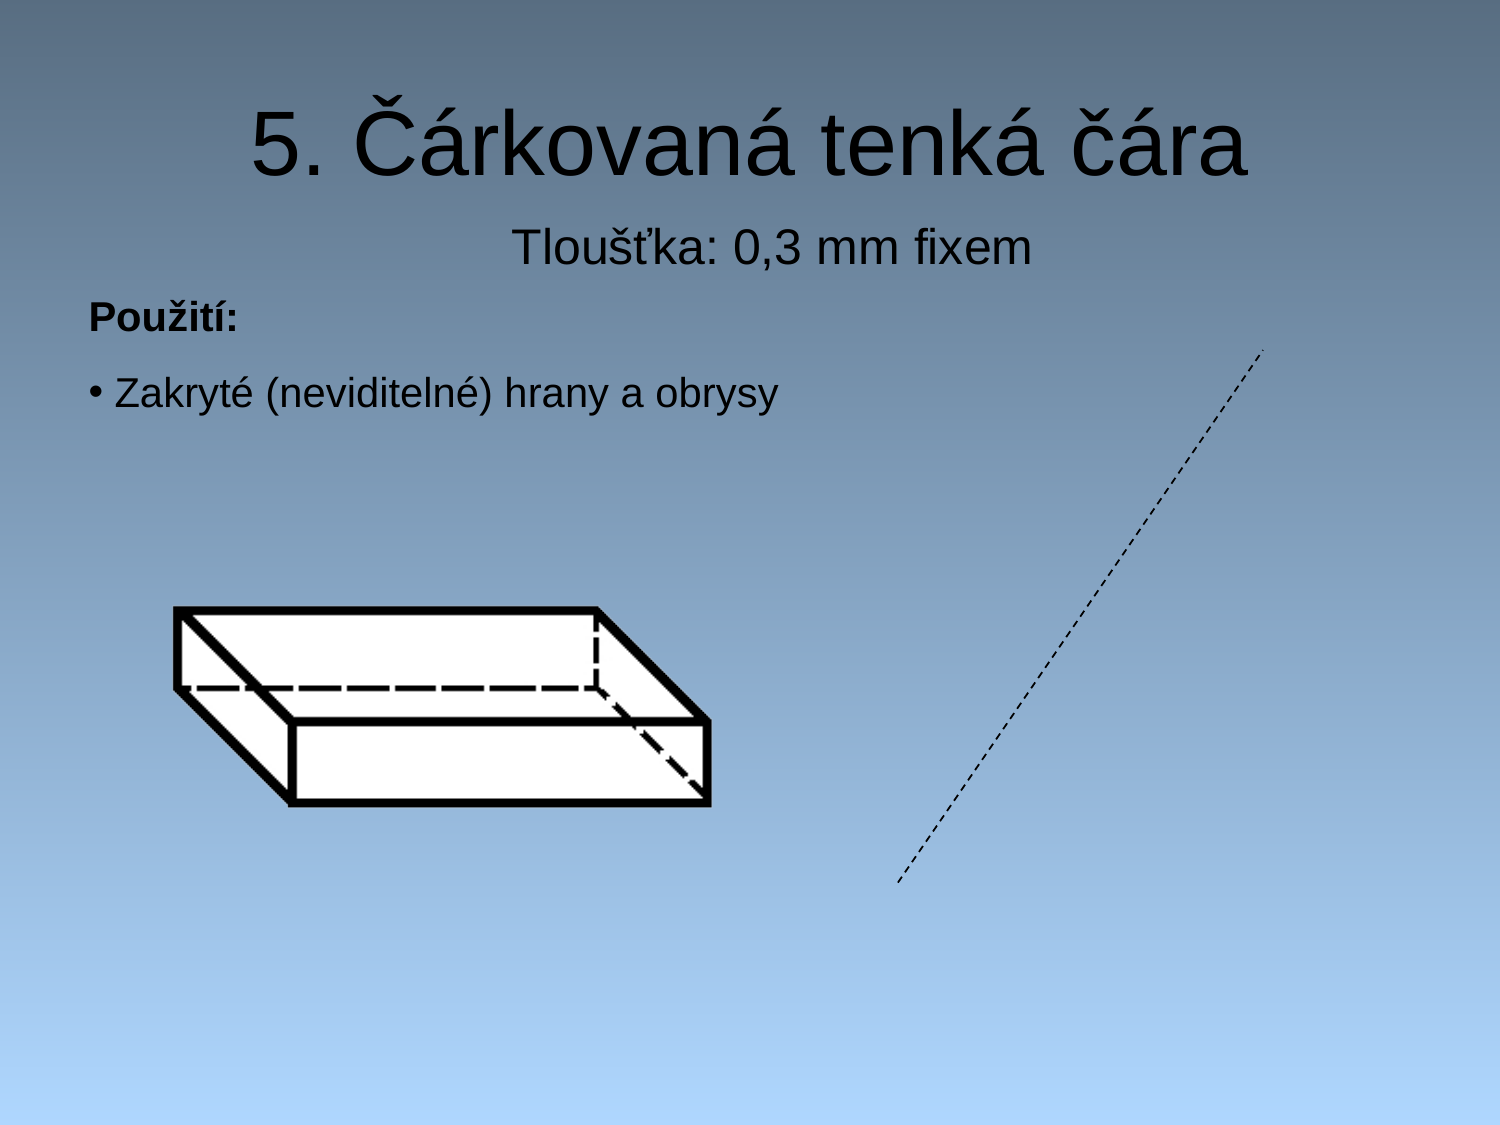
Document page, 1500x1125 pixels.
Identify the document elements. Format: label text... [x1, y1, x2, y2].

text_box Použití: Zakryté (neviditelné) hrany a obrysy [73, 282, 1453, 425]
title 5. Čárkovaná tenká čára [75, 45, 1426, 233]
text_box Tloušťka: 0,3 mm fixem [471, 206, 1075, 282]
picture [49, 384, 1235, 1125]
